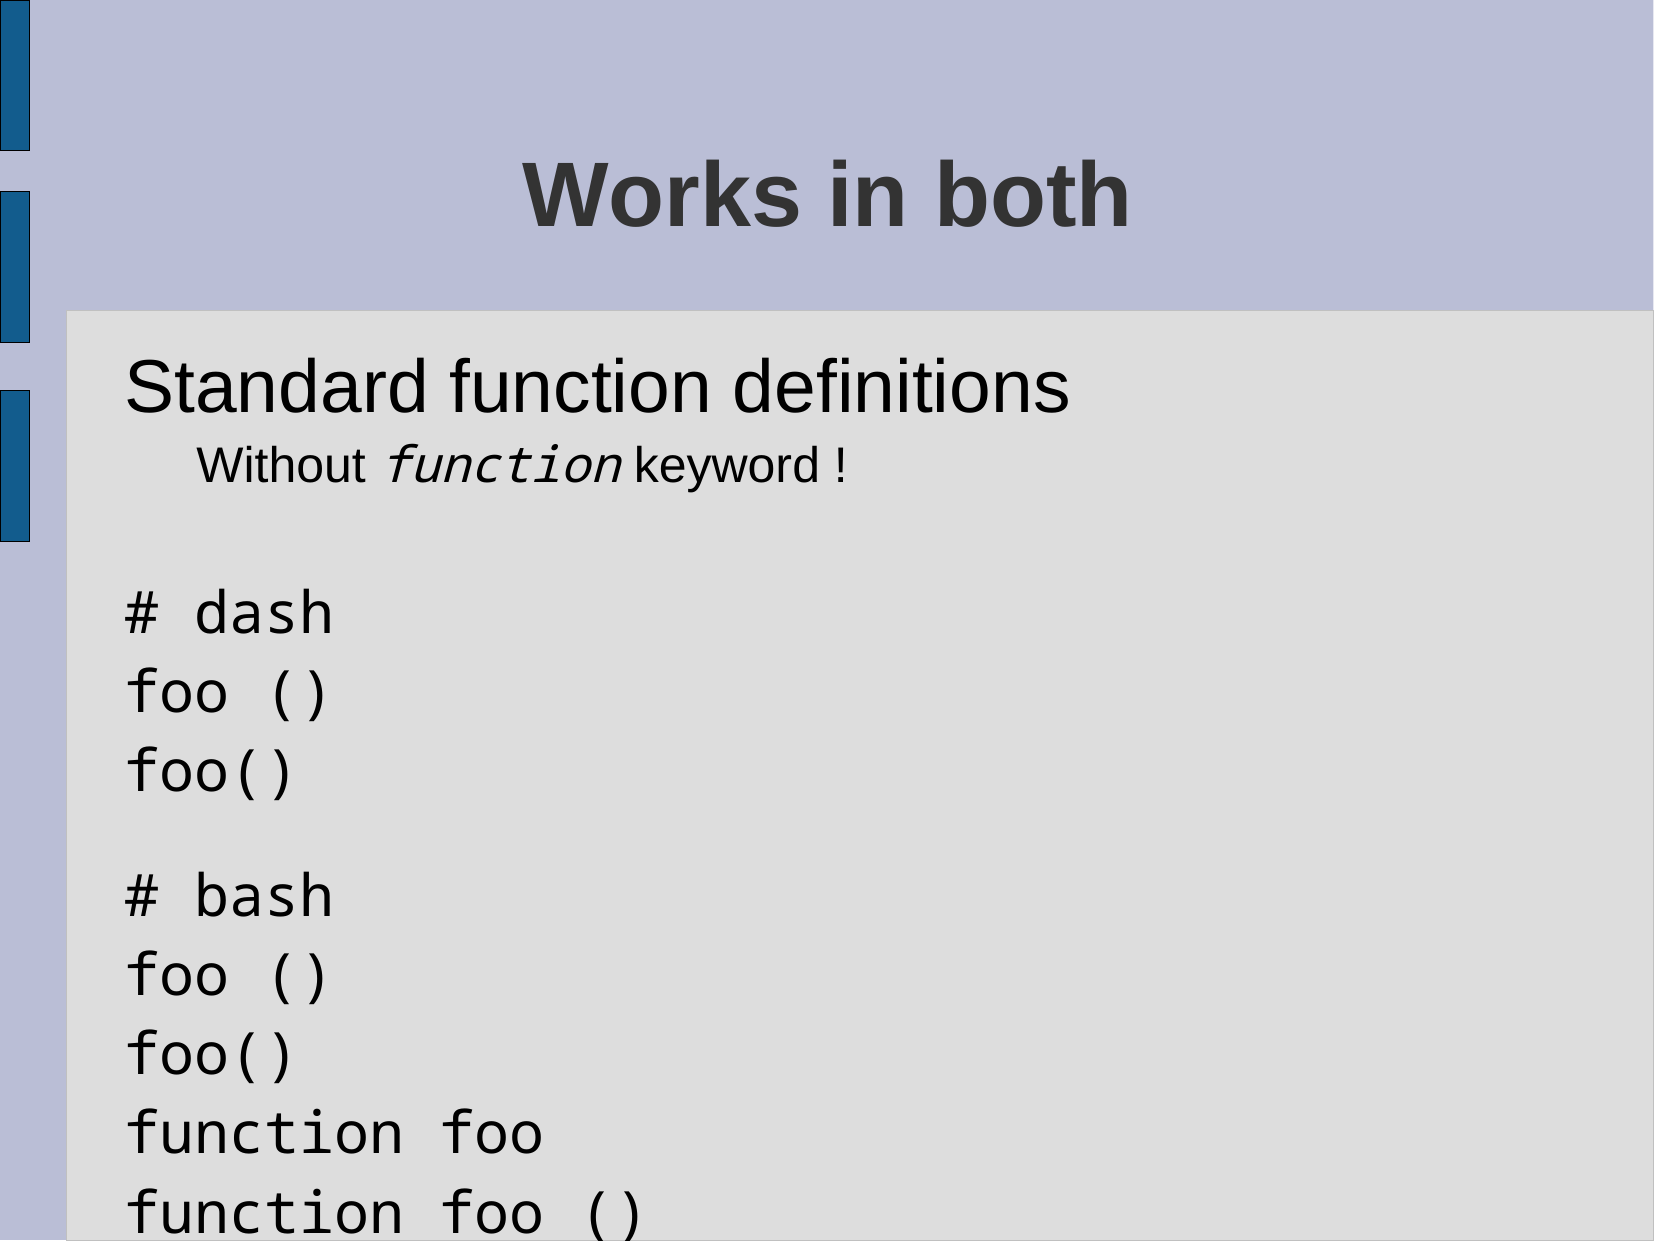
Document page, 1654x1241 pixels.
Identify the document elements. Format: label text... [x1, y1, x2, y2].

list Standard function definitions Without function keyword ! # dash foo () foo() # bash foo () foo() function foo function foo () [121, 344, 1534, 1226]
title Works in both [121, 98, 1534, 291]
